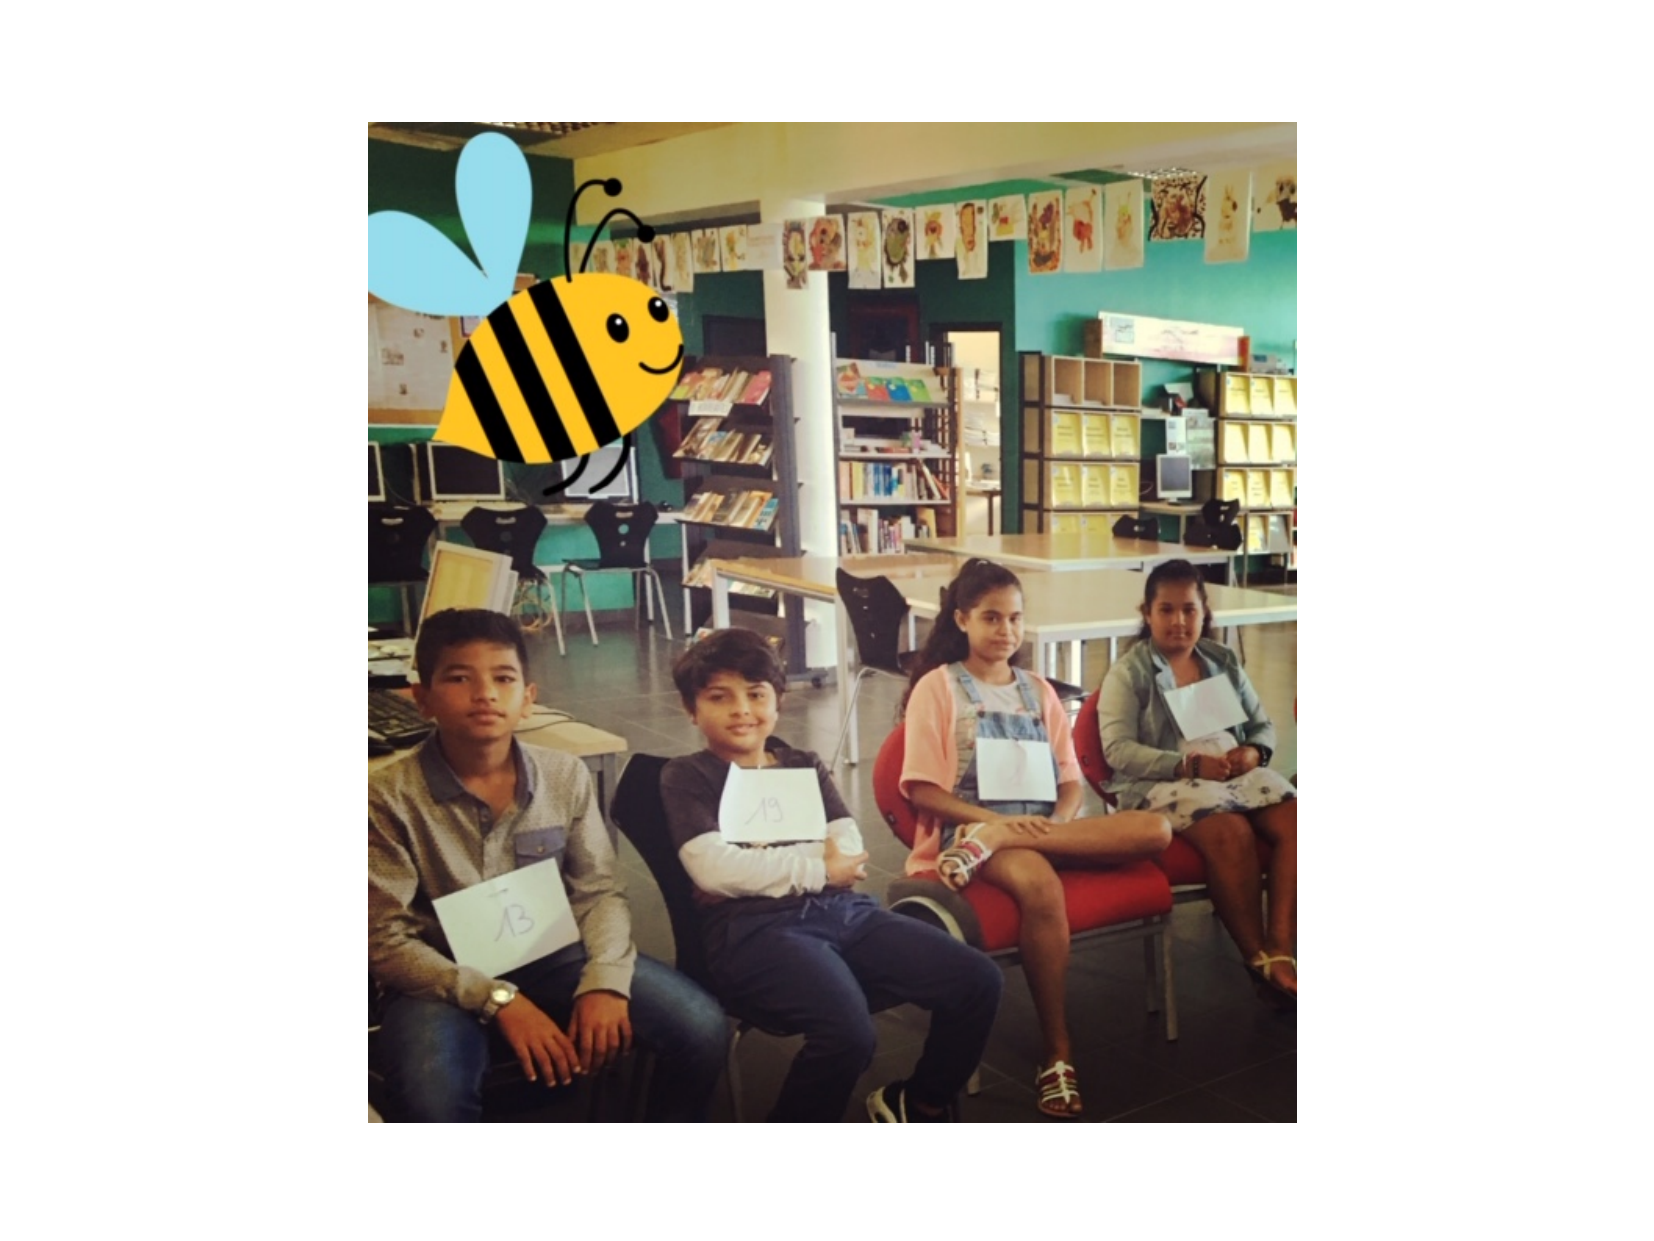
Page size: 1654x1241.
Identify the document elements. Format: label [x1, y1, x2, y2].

picture [368, 122, 1297, 1123]
